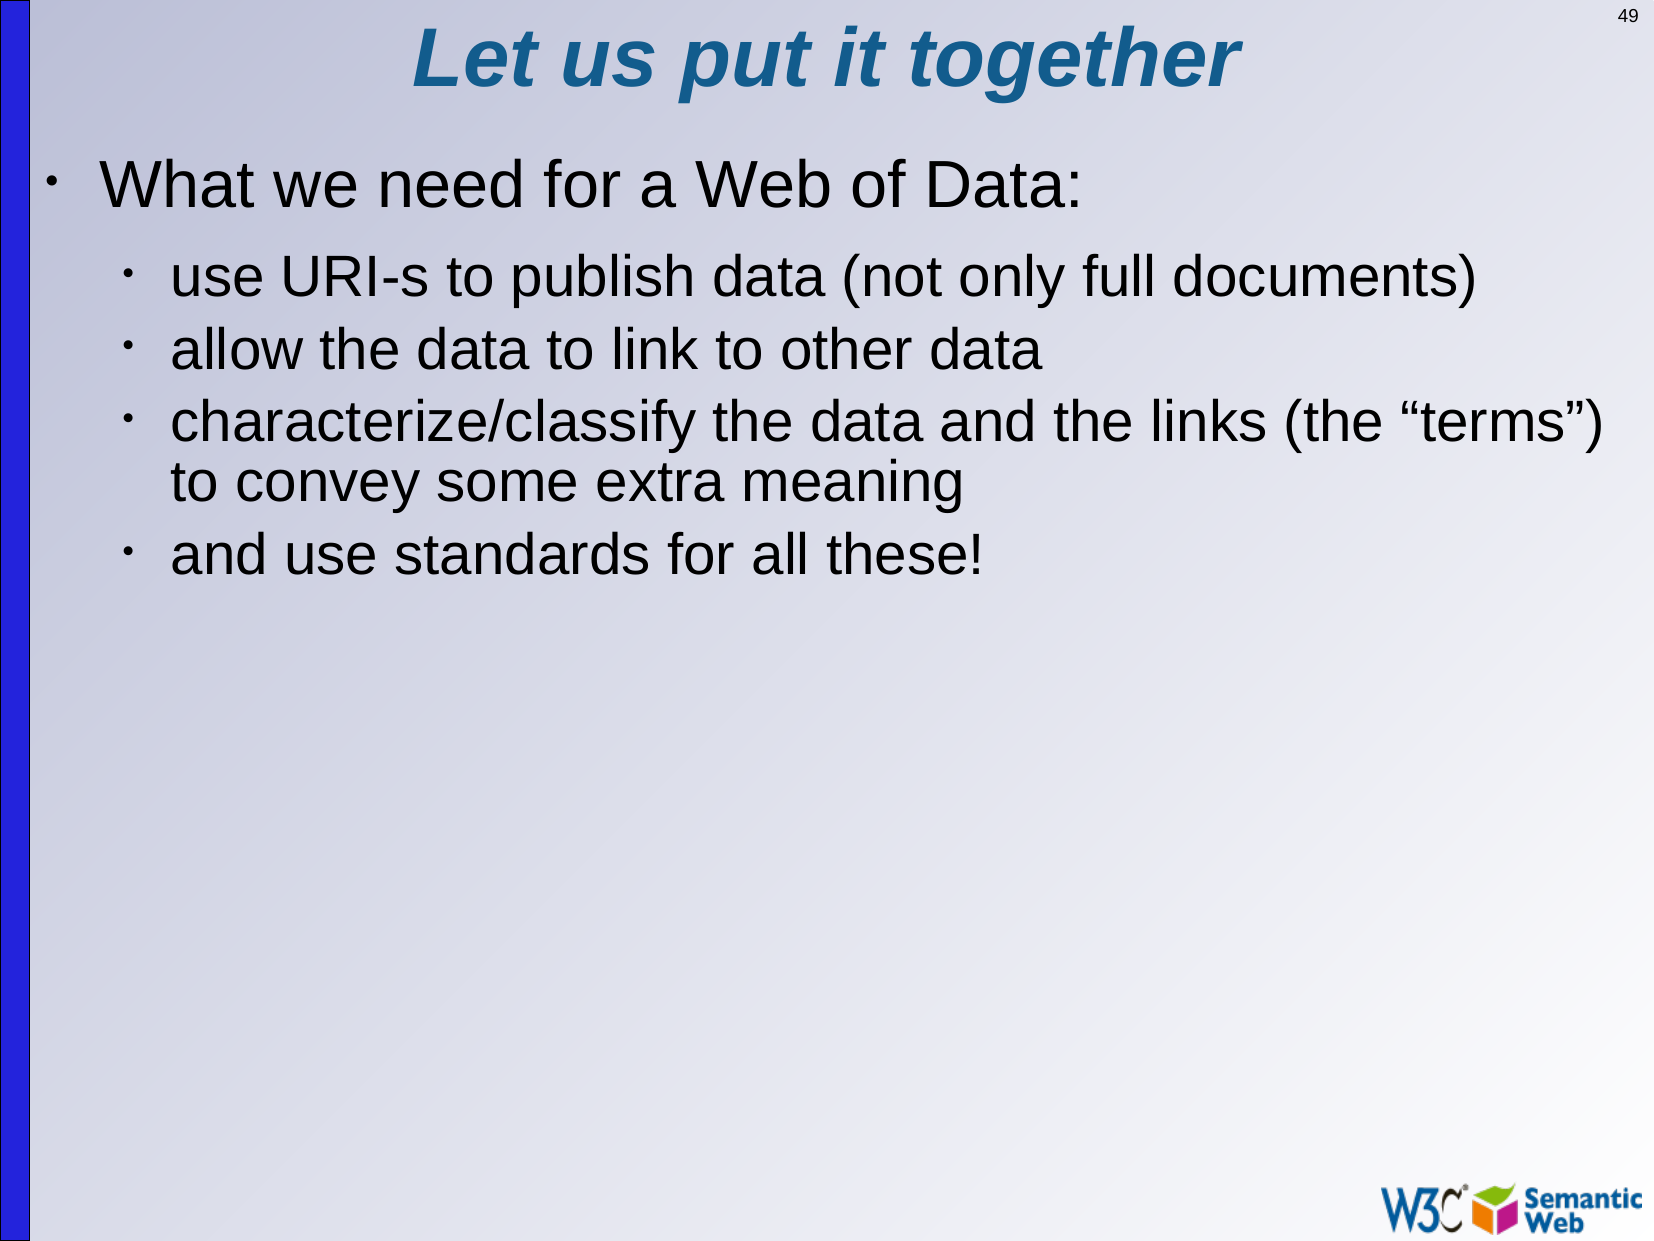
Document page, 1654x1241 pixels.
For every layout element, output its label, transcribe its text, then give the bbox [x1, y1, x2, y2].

list What we need for a Web of Data: use URI-s to publish data (not only full documents) allow the data to link to other data characterize/classify the data and the links (the “terms”) to convey some extra meaning and use standards for all these! [29, 147, 1624, 1134]
title Let us put it together [0, 0, 1654, 119]
picture [1381, 1181, 1642, 1235]
